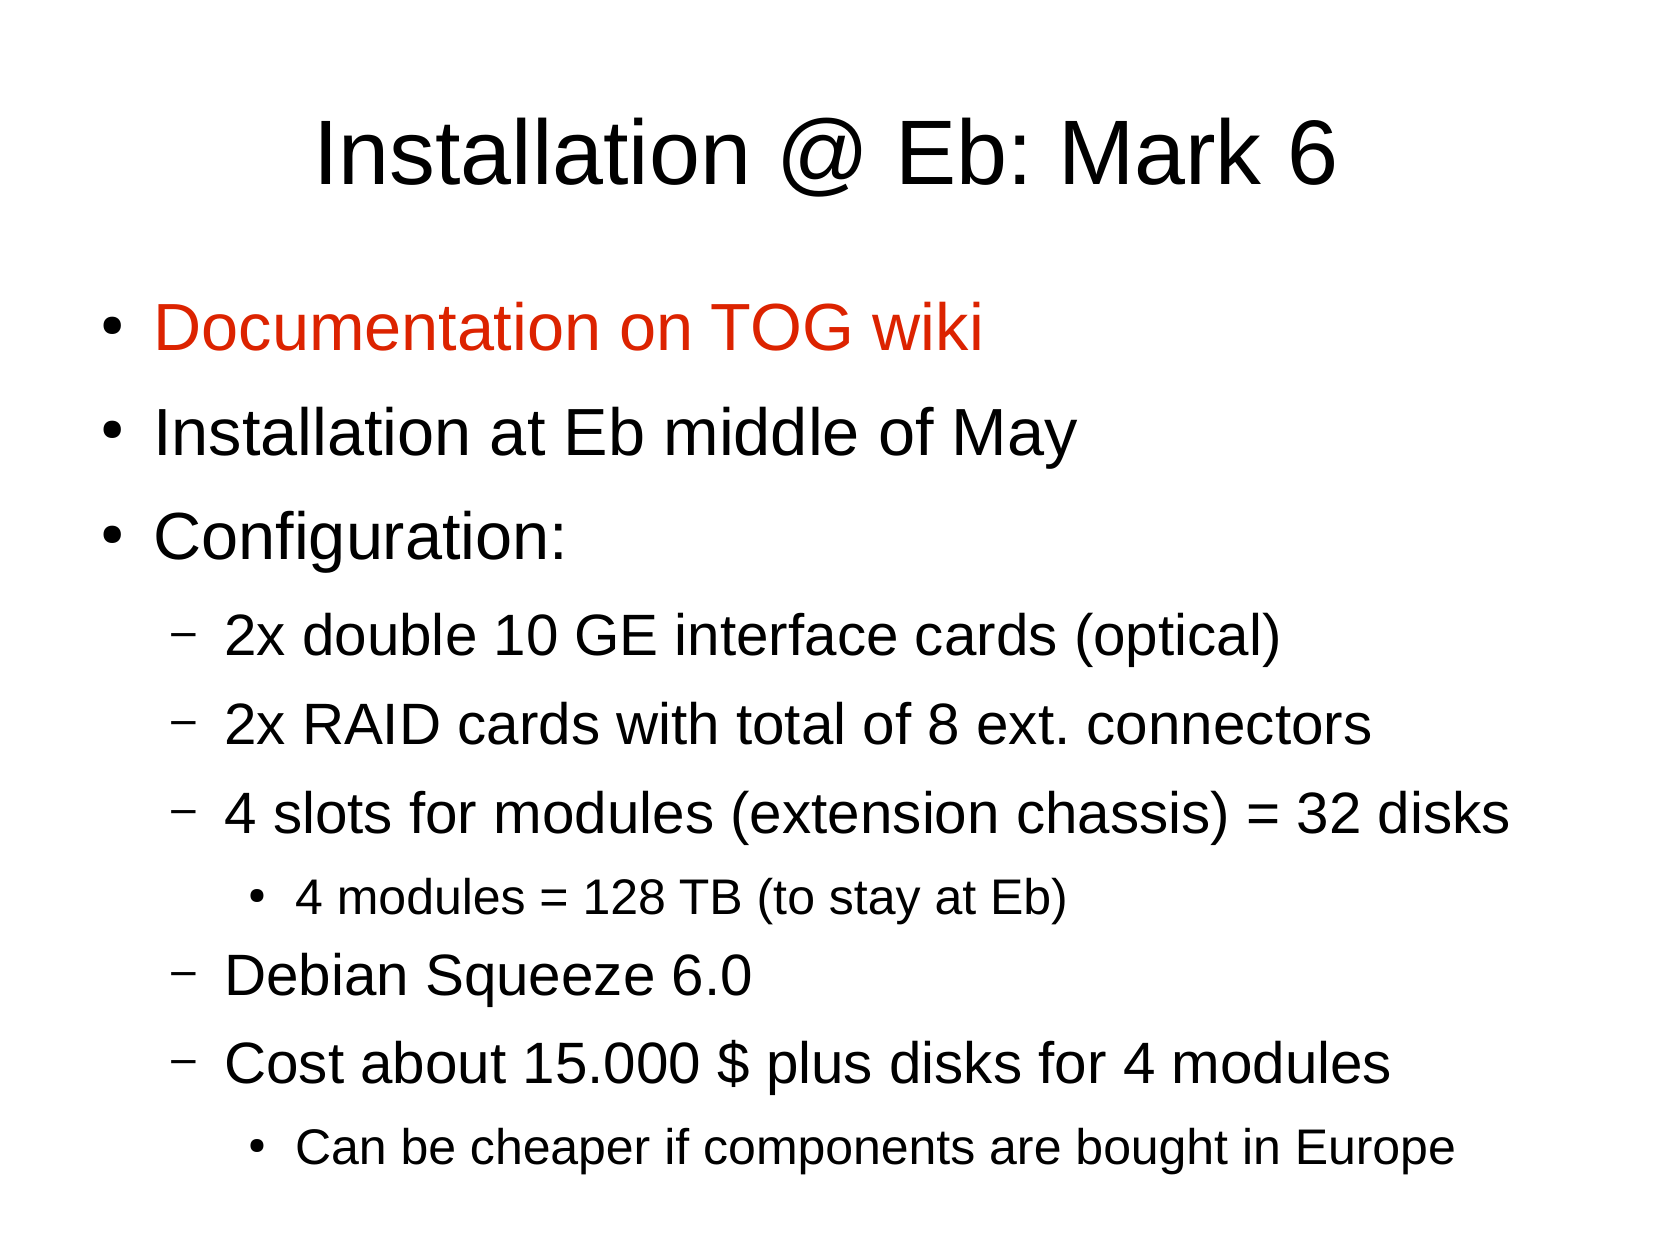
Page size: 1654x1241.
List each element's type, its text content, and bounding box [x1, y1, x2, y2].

title Installation @ Eb: Mark 6 [82, 49, 1571, 257]
list Documentation on TOG wiki Installation at Eb middle of May Configuration: 2x double 10 GE interface cards (optical) 2x RAID cards with total of 8 ext. connectors 4 slots for modules (extension chassis) = 32 disks 4 modules = 128 TB (to stay at Eb) Debian Squeeze 6.0 Cost about 15.000 $ plus disks for 4 modules Can be cheaper if components are bought in Europe [82, 290, 1571, 1175]
